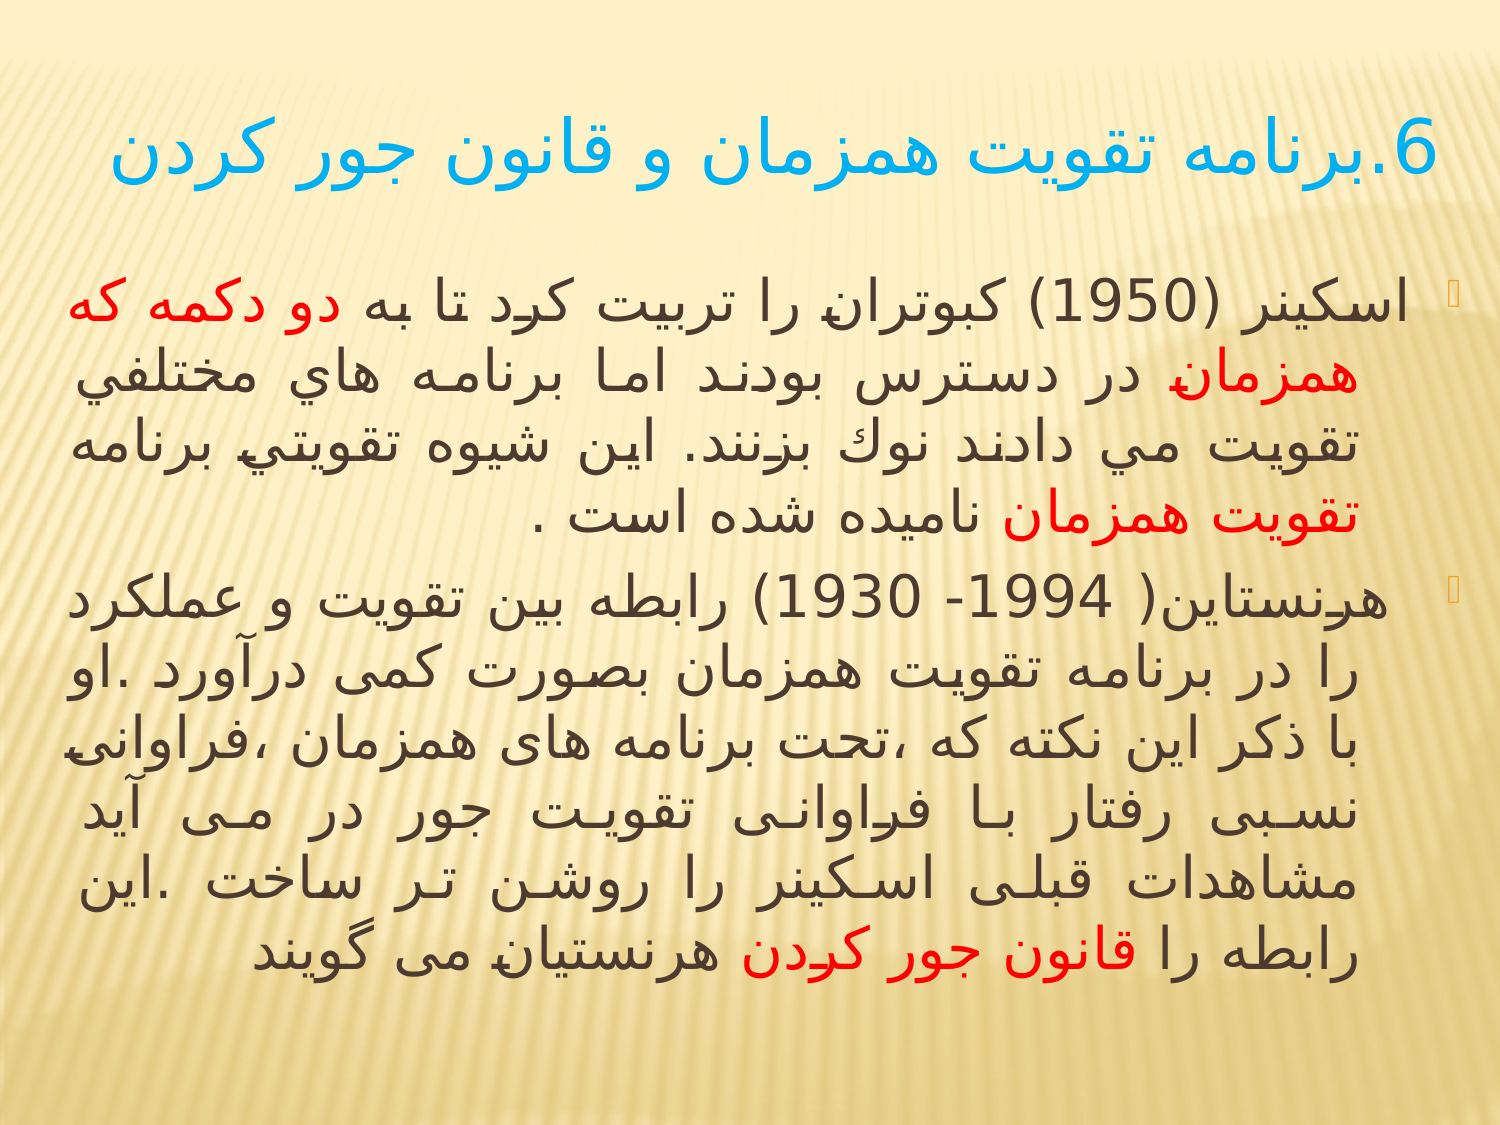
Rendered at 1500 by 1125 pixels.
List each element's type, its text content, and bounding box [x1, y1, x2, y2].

title 6.برنامه تقويت همزمان و قانون جور كردن [50, 75, 1476, 213]
list اسكينر (1950) كبوتران را تربيت كرد تا به دو دكمه كه همزمان در دسترس بودند اما برنامه هاي مختلفي تقويت مي دادند نوك بزنند. اين شيوه تقويتي برنامه تقويت همزمان ناميده شده است . هرنستاين( 1994- 1930) رابطه بین تقویت و عملکرد را در برنامه تقویت همزمان بصورت کمی درآورد .او با ذکر این نکته که ،تحت برنامه های همزمان ،فراوانی نسبی رفتار با فراوانی تقویت جور در می آید مشاهدات قبلی اسکینر را روشن تر ساخت .این رابطه را قانون جور کردن هرنستیان می گویند [50, 254, 1476, 998]
